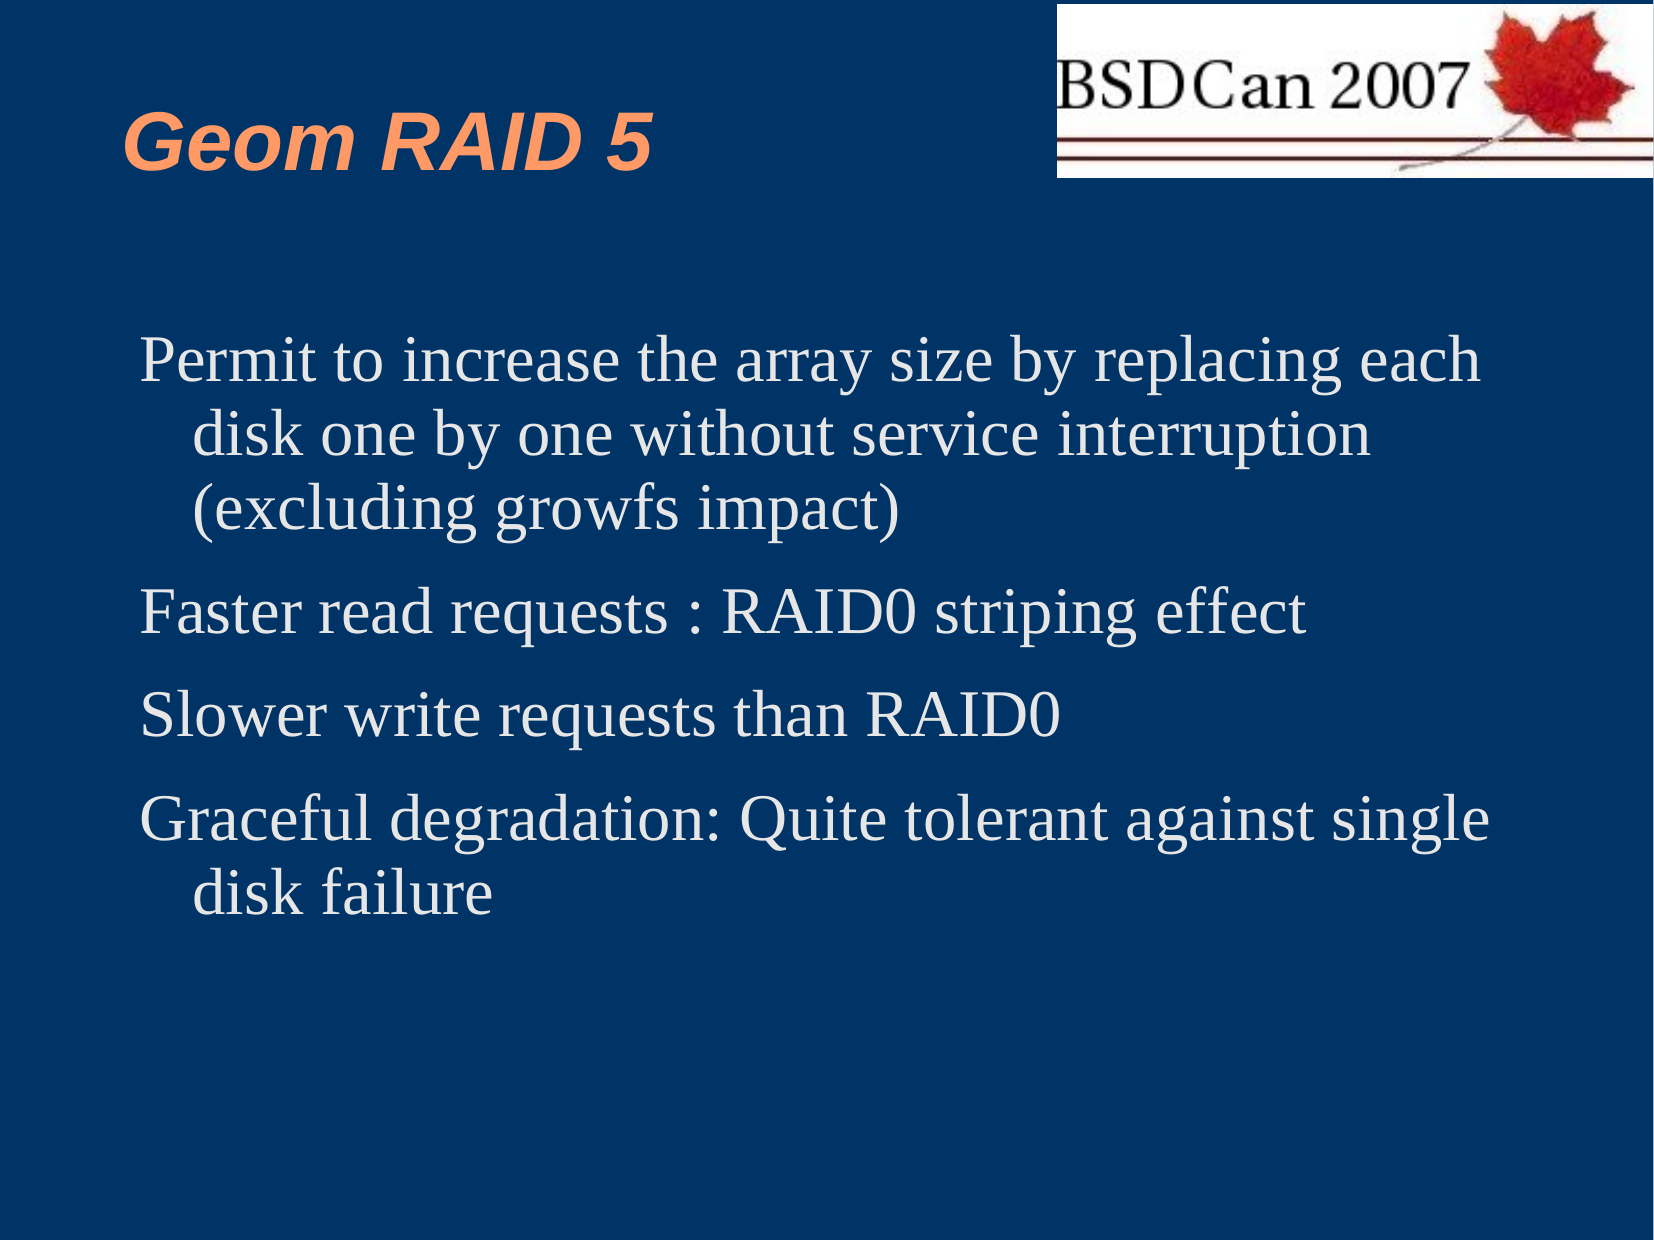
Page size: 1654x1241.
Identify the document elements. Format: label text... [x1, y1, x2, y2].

picture [1057, 4, 1654, 178]
list Permit to increase the array size by replacing each disk one by one without service interruption (excluding growfs impact) Faster read requests : RAID0 striping effect Slower write requests than RAID0 Graceful degradation: Quite tolerant against single disk failure [121, 322, 1561, 1132]
title Geom RAID 5 [121, 46, 1534, 237]
